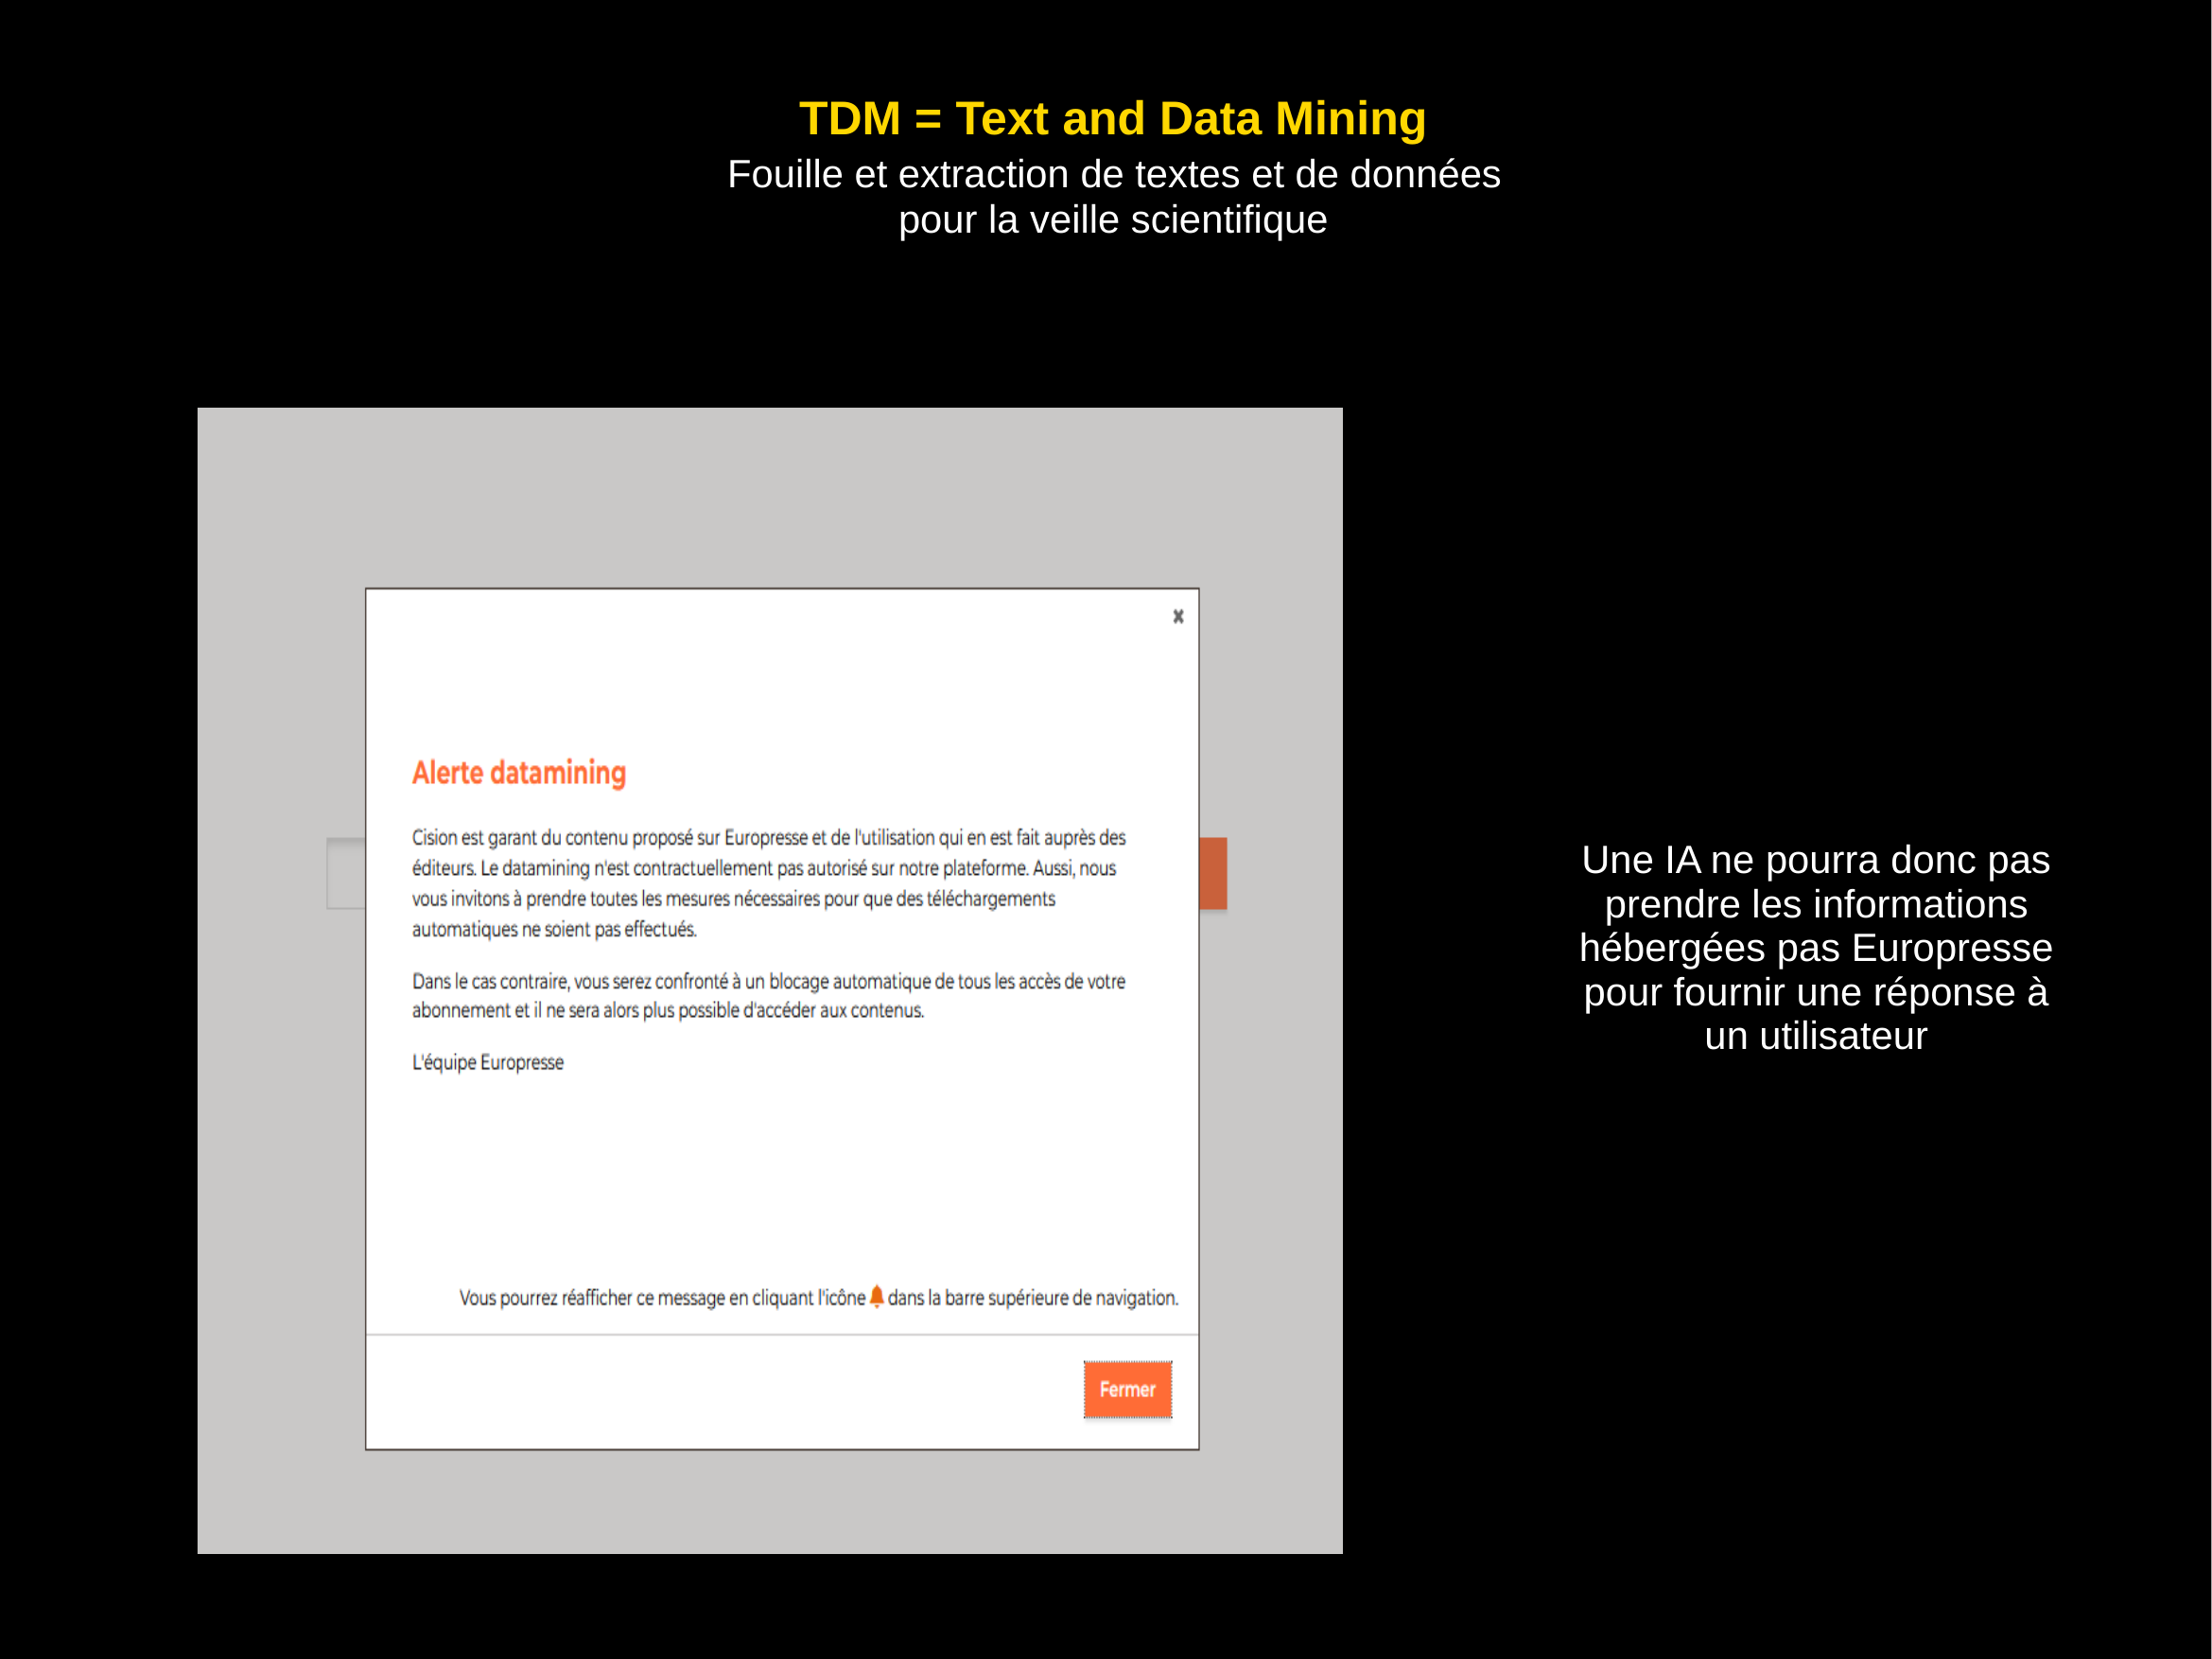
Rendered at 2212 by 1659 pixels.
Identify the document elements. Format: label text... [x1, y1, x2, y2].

picture [197, 408, 1343, 1554]
text_box Une IA ne pourra donc pas prendre les informations hébergées pas Europresse pour fournir une réponse à un utilisateur [1540, 790, 2094, 1107]
title TDM = Text and Data Mining Fouille et extraction de textes et de données pour la veille scientifique [118, 26, 2109, 308]
